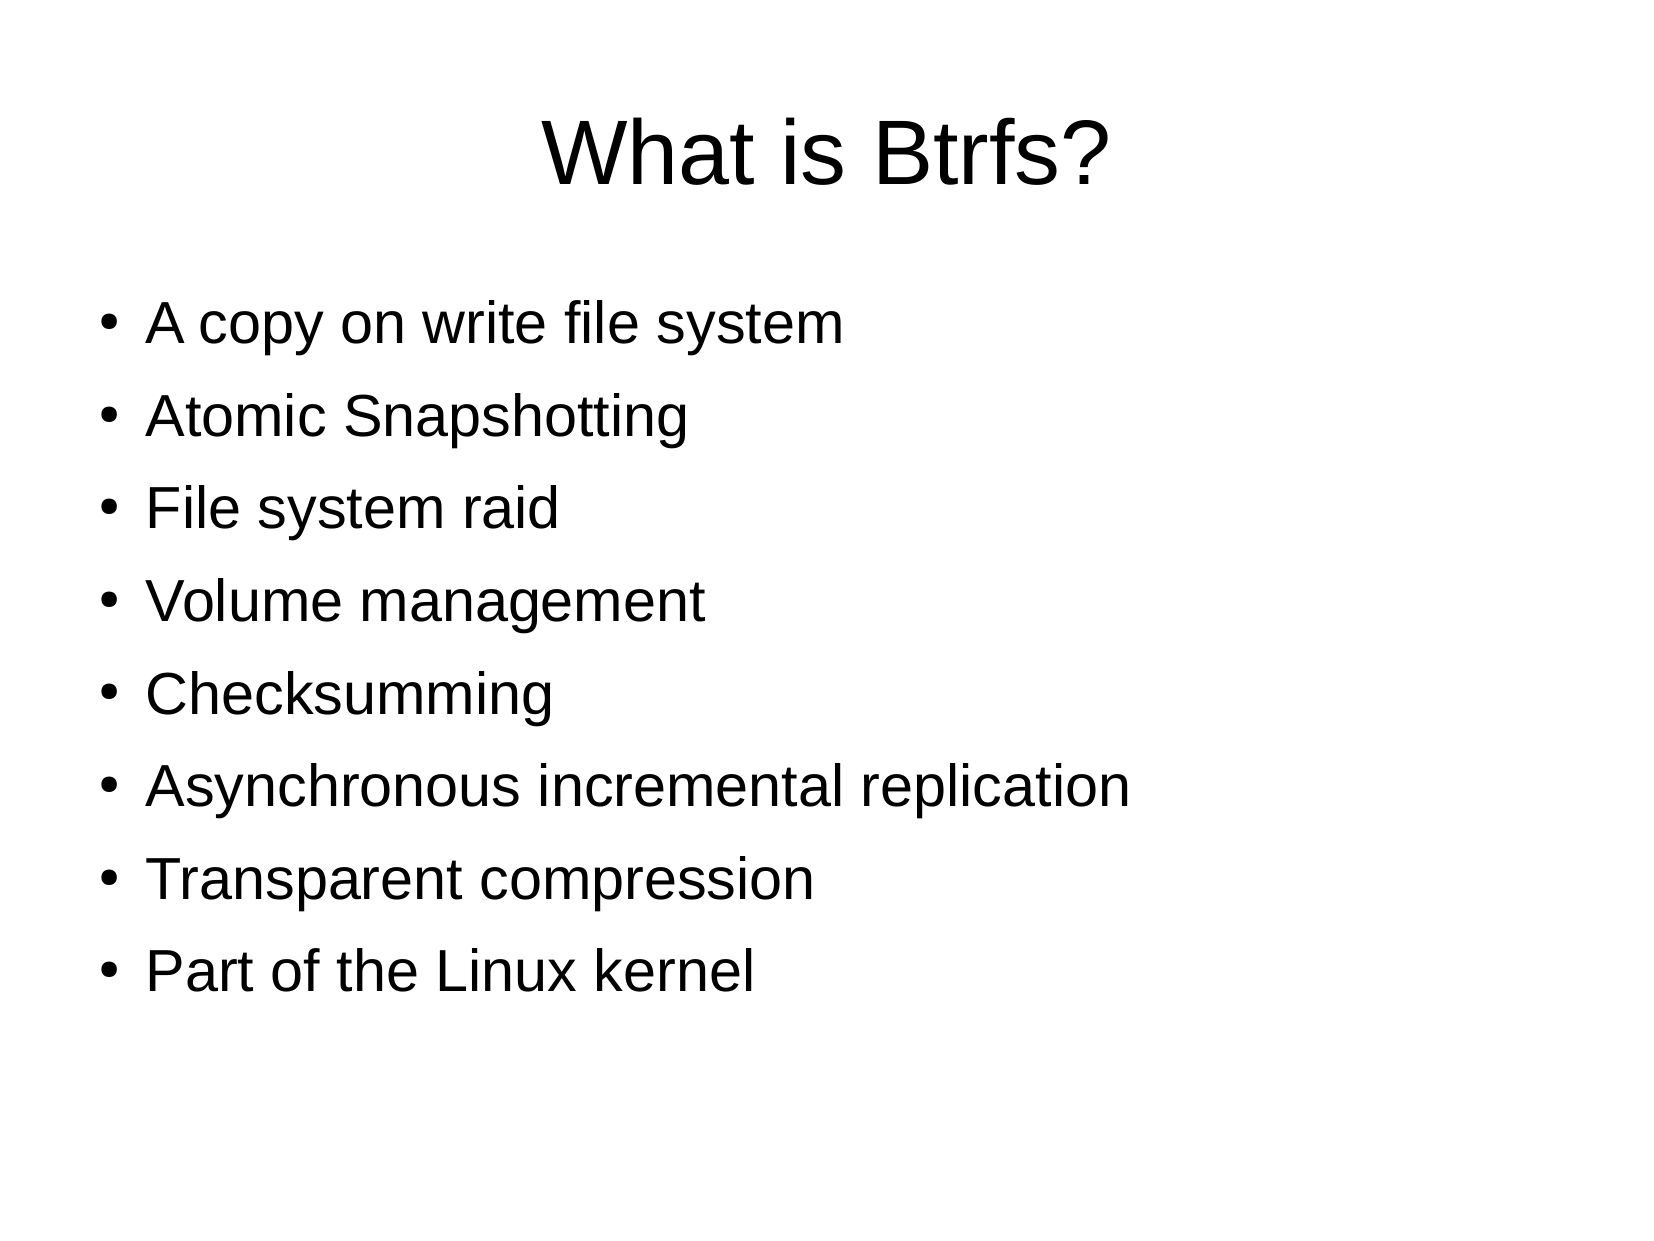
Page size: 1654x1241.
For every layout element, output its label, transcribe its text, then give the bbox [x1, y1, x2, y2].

title What is Btrfs? [82, 49, 1571, 257]
list A copy on write file system Atomic Snapshotting File system raid Volume management Checksumming Asynchronous incremental replication Transparent compression Part of the Linux kernel [82, 290, 1571, 1010]
